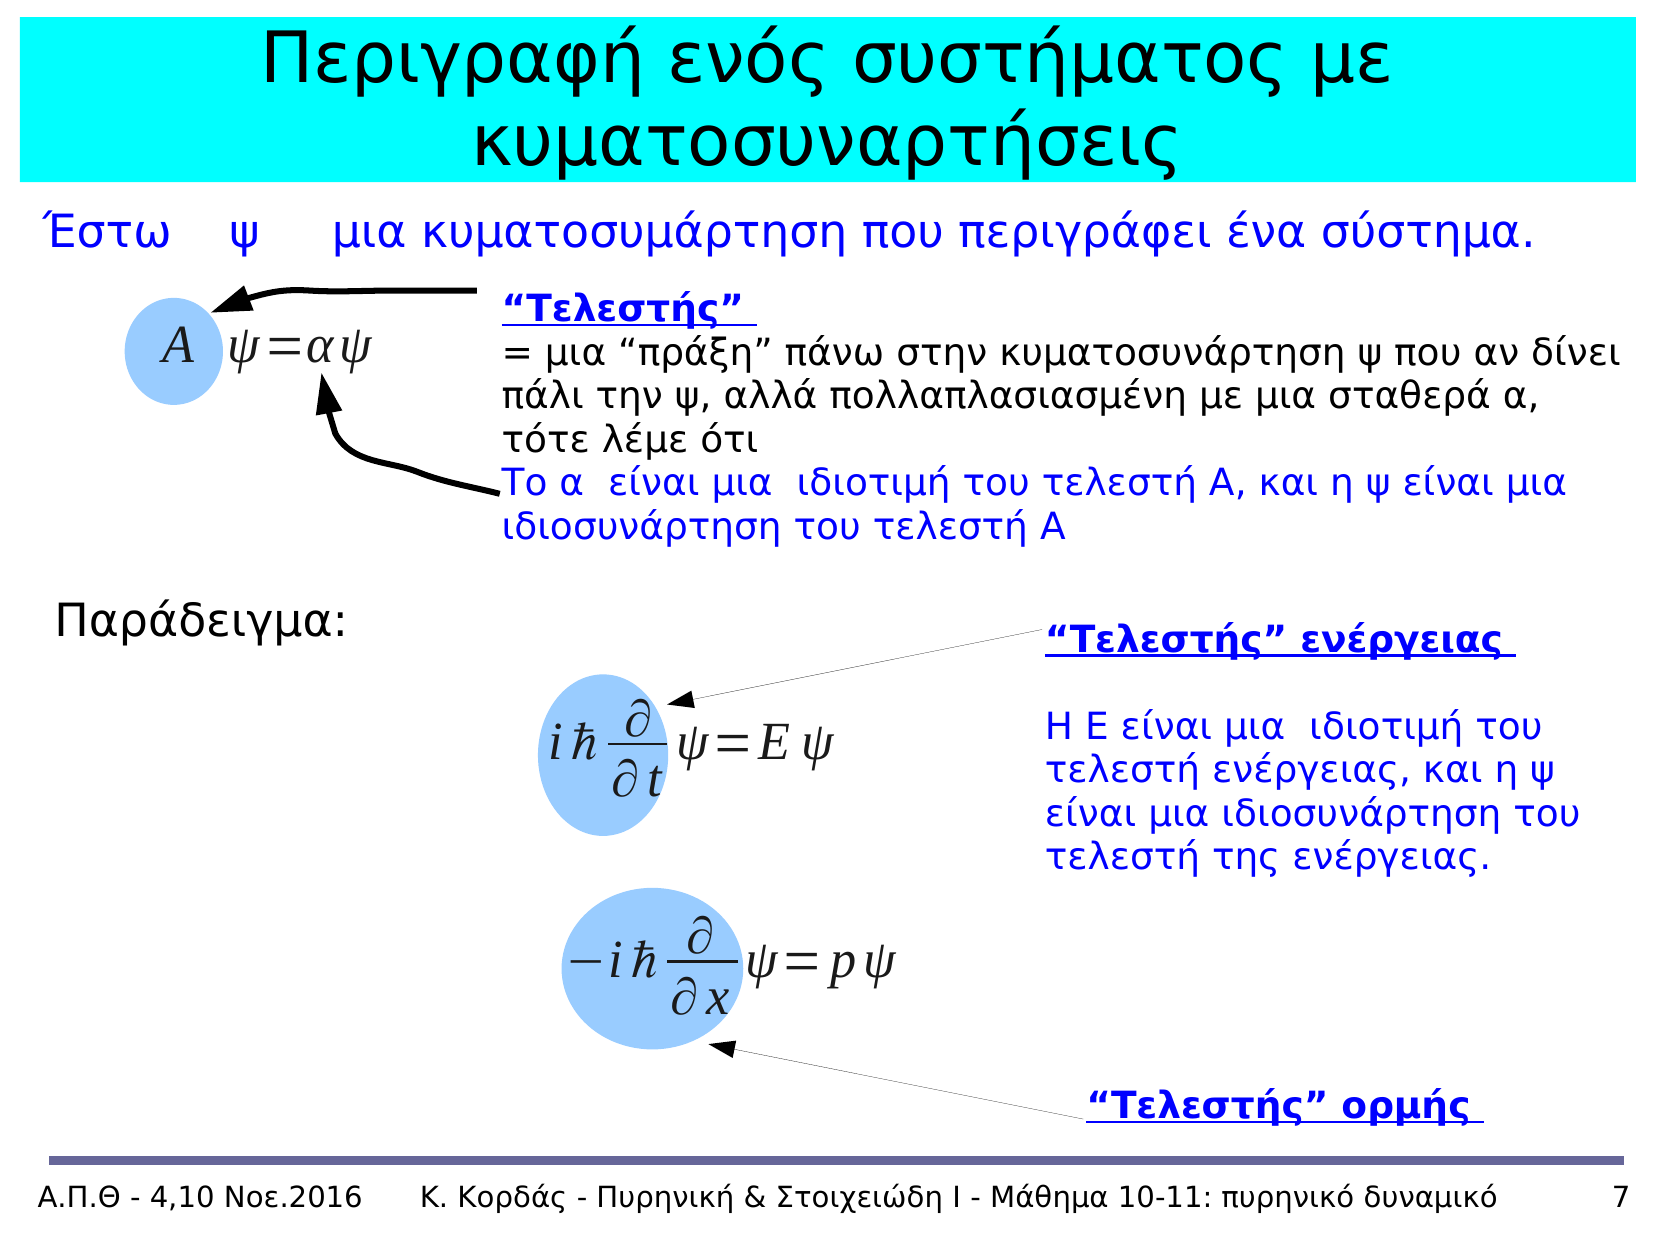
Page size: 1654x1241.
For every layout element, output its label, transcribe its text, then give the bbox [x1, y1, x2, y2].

text_box Παράδειγμα: [39, 587, 1578, 656]
list [82, 155, 1571, 587]
text_box “Τελεστής” ενέργειας Η Ε είναι μια ιδιοτιμή του τελεστή ενέργειας, και η ψ είναι μια ιδιοσυνάρτηση του τελεστή της ενέργειας. [1030, 610, 1654, 889]
text_box “Τελεστής” ορμής [1071, 1076, 1654, 1152]
text_box Έστω ψ μια κυματοσυμάρτηση που περιγράφει ένα σύστημα. [27, 197, 1566, 266]
chart [535, 695, 846, 812]
chart [146, 311, 386, 377]
text_box “Τελεστής” = μια “πράξη” πάνω στην κυματοσυνάρτηση ψ που αν δίνει πάλι την ψ, αλλά πολλαπλασιασμένη με μια σταθερά α, τότε λέμε ότι Το α είναι μια ιδιοτιμή του τελεστή Α, και η ψ είναι μια ιδιοσυνάρτηση του τελεστή Α [486, 279, 1654, 559]
list [82, 656, 1571, 1118]
chart [552, 913, 910, 1030]
title Περιγραφή ενός συστήματος με κυματοσυναρτήσεις [19, 17, 1636, 183]
